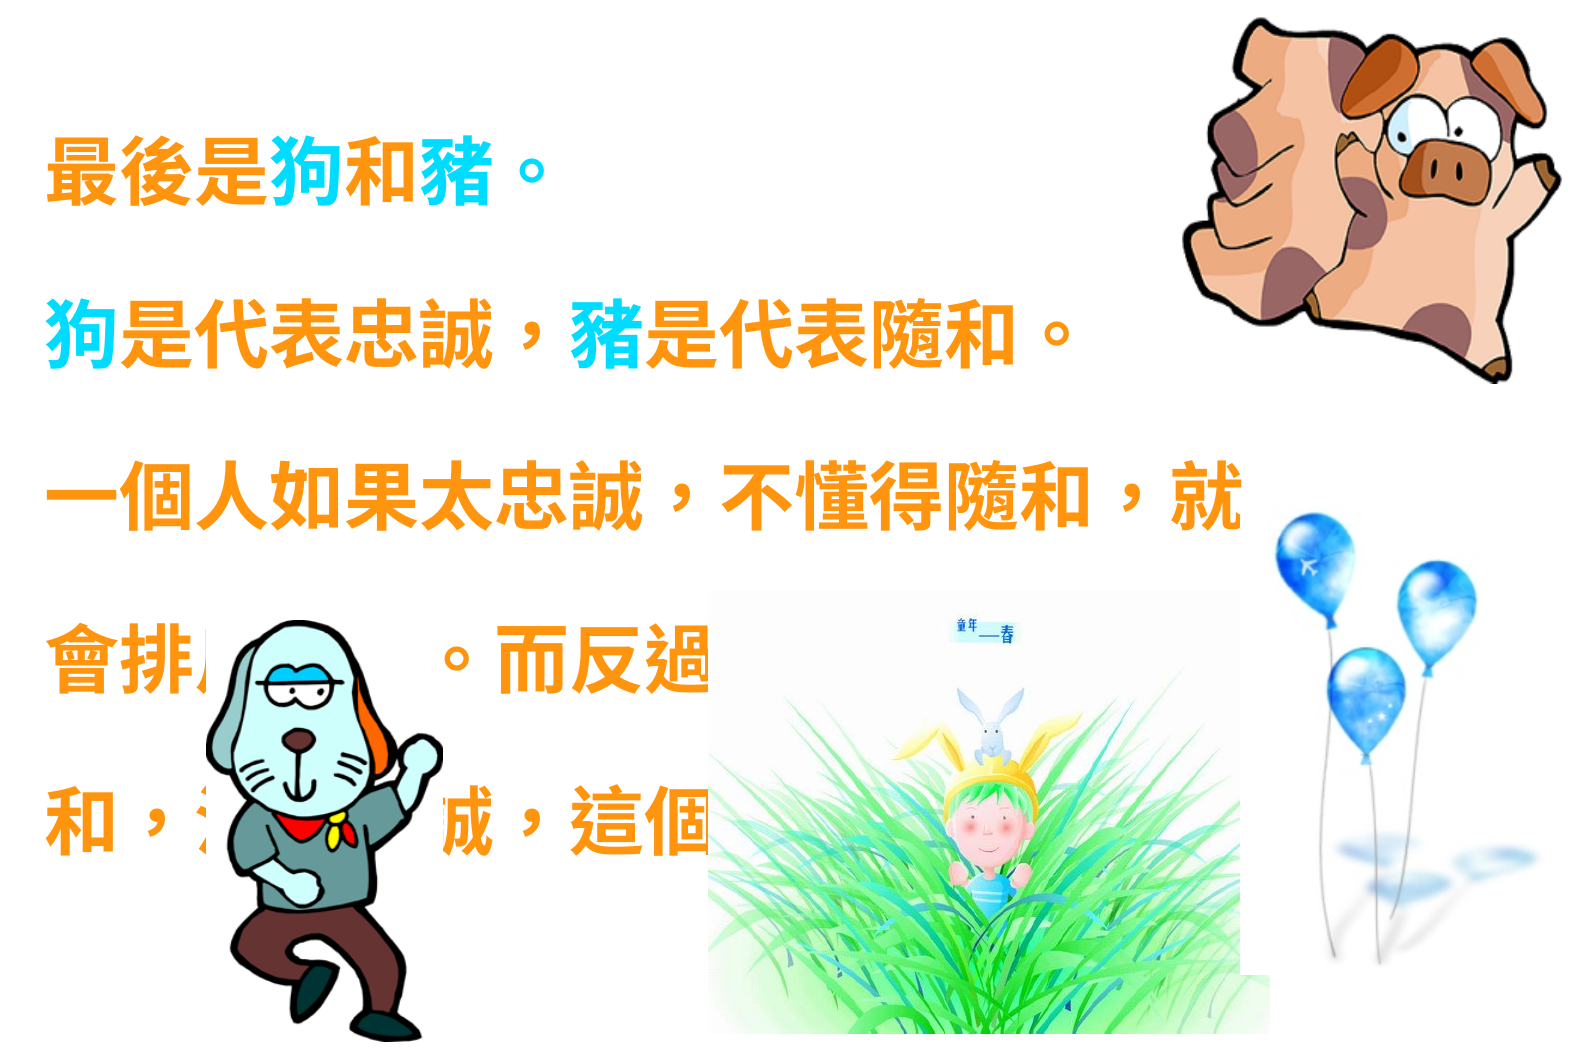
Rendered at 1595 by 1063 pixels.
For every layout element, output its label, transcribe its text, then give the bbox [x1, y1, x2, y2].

picture [708, 505, 1553, 1034]
text_box 最後是狗和豬。 狗是代表忠誠，豬是代表隨和。 一個人如果太忠誠，不懂得隨和，就會排斥他人。而反過來，一個人太隨和，沒有忠誠，這個人就失去原則。 [29, 50, 1329, 591]
picture [206, 620, 443, 1042]
picture [1181, 16, 1565, 384]
